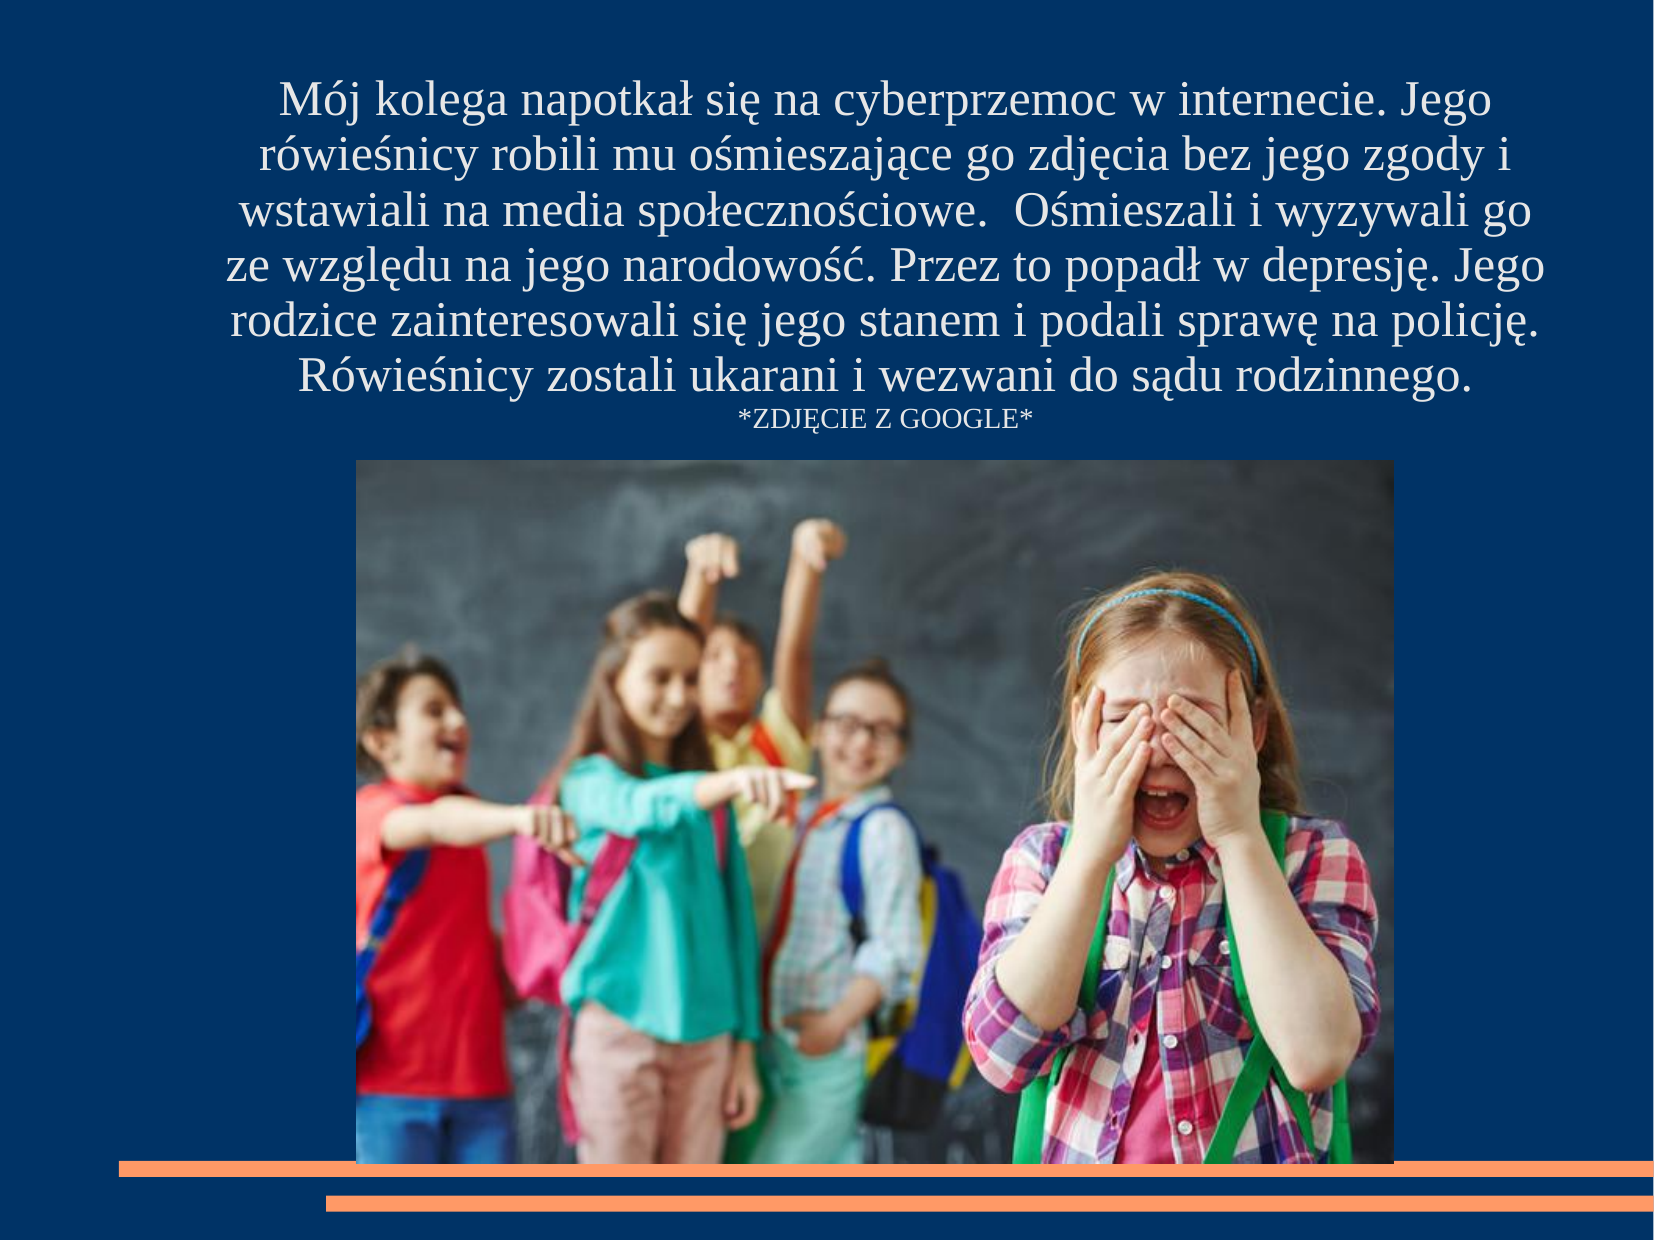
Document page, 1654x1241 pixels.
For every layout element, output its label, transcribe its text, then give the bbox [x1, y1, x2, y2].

list Mój kolega napotkał się na cyberprzemoc w internecie. Jego rówieśnicy robili mu ośmieszające go zdjęcia bez jego zgody i wstawiali na media społecznościowe. Ośmieszali i wyzywali go ze względu na jego narodowość. Przez to popadł w depresję. Jego rodzice zainteresowali się jego stanem i podali sprawę na policję. Rówieśnicy zostali ukarani i wezwani do sądu rodzinnego. *ZDJĘCIE Z GOOGLE* [153, 70, 1548, 957]
picture [356, 460, 1394, 1164]
